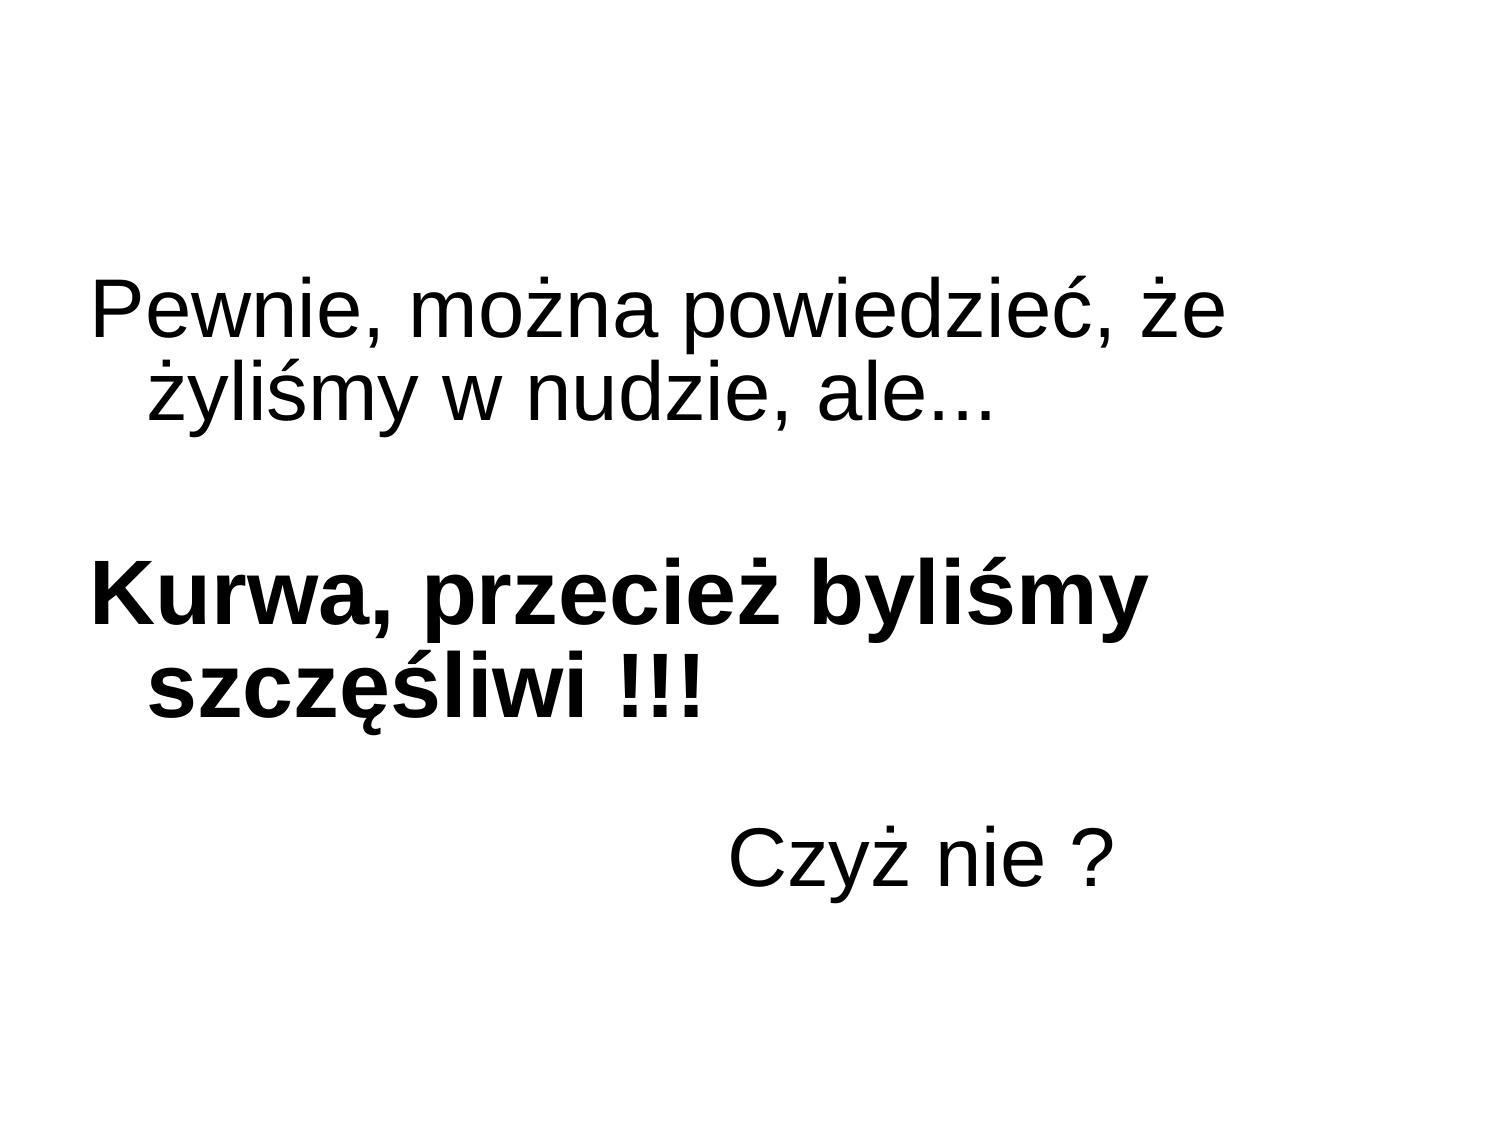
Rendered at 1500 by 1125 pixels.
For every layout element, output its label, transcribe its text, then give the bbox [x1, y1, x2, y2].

list Pewnie, można powiedzieć, że żyliśmy w nudzie, ale... Kurwa, przecież byliśmy szczęśliwi !!! Czyż nie ? [75, 262, 1426, 1006]
